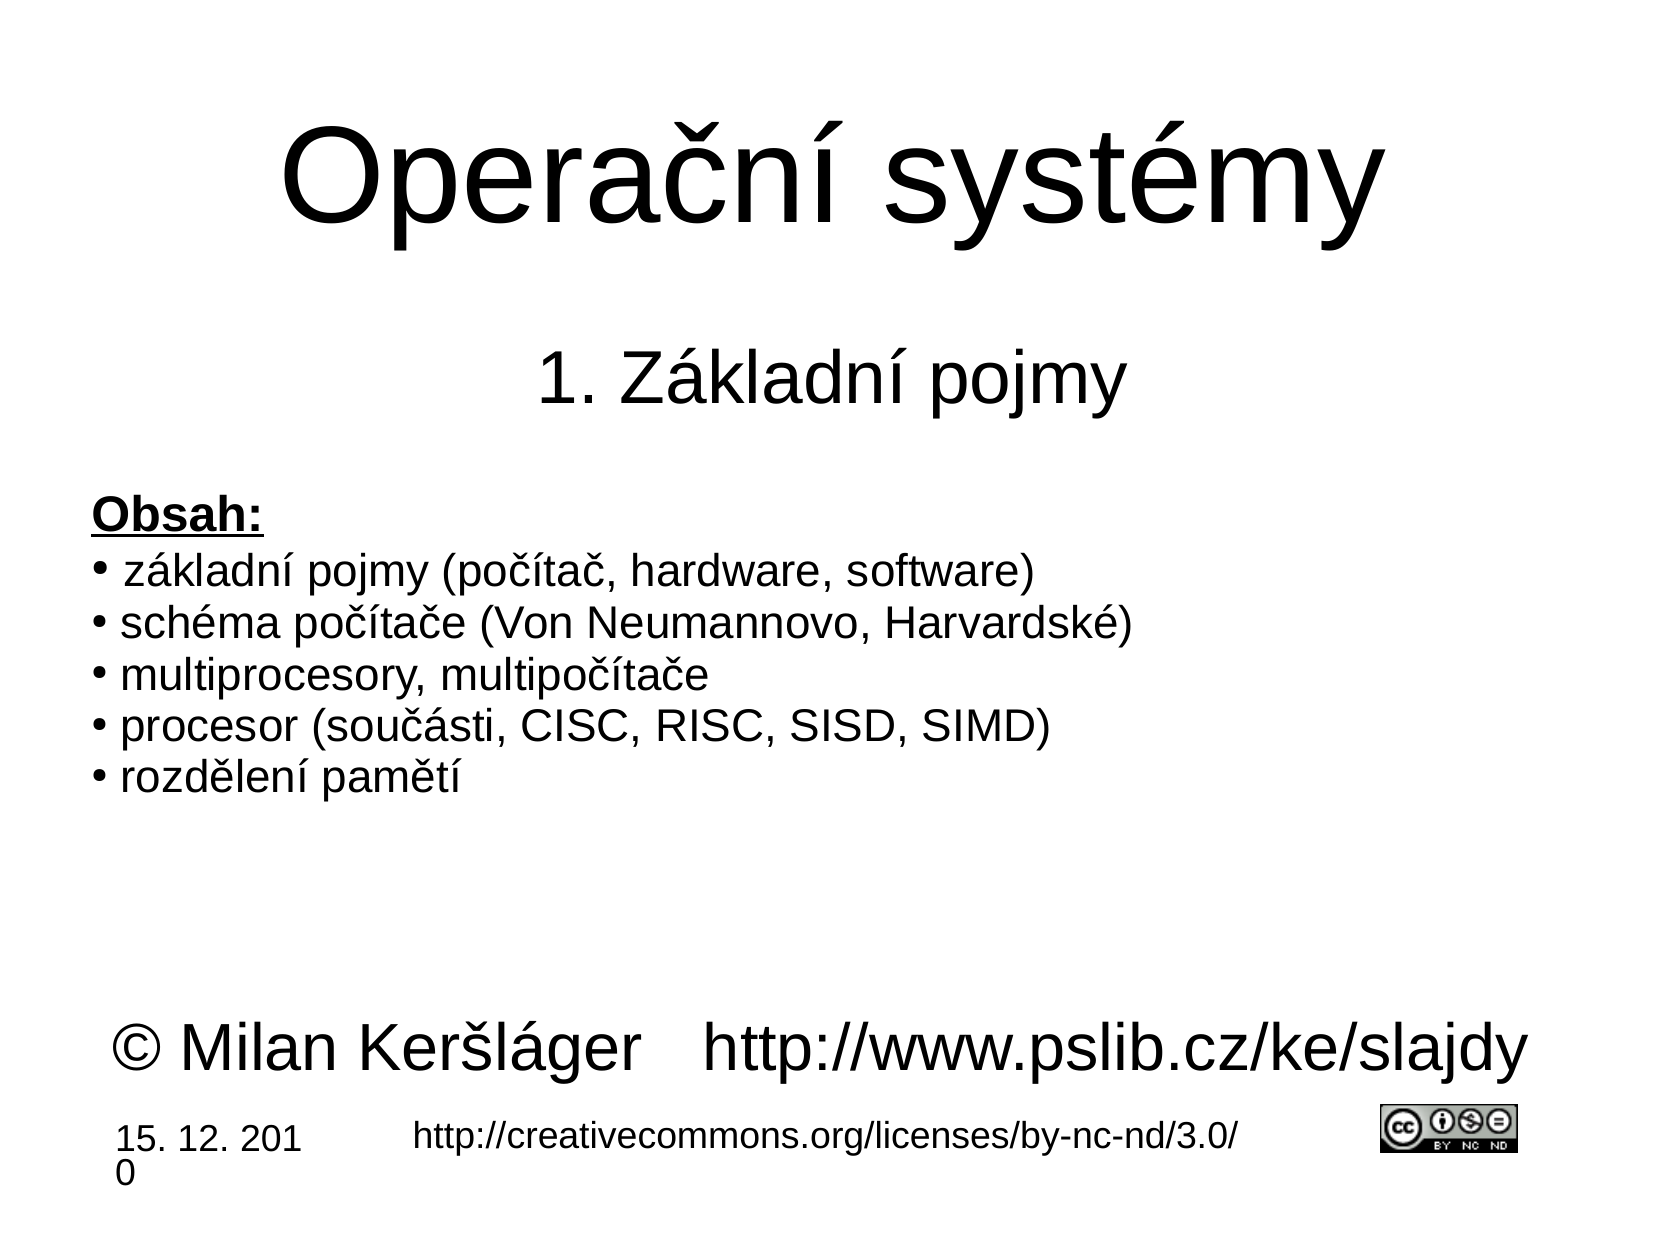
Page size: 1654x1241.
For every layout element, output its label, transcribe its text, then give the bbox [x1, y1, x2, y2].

picture [1380, 1104, 1518, 1153]
text_box Obsah: základní pojmy (počítač, hardware, software) schéma počítače (Von Neumannovo, Harvardské) multiprocesory, multipočítače procesor (součásti, CISC, RISC, SISD, SIMD) rozdělení pamětí [76, 478, 1583, 810]
text_box 15.12.2010 [100, 1110, 337, 1168]
title Operační systémy 1. Základní pojmy [88, 56, 1577, 461]
text_box http://creativecommons.org/licenses/by-nc-nd/3.0/ [339, 1107, 1313, 1165]
list © Milan Keršláger http://www.pslib.cz/ke/slajdy [76, 1009, 1565, 1087]
